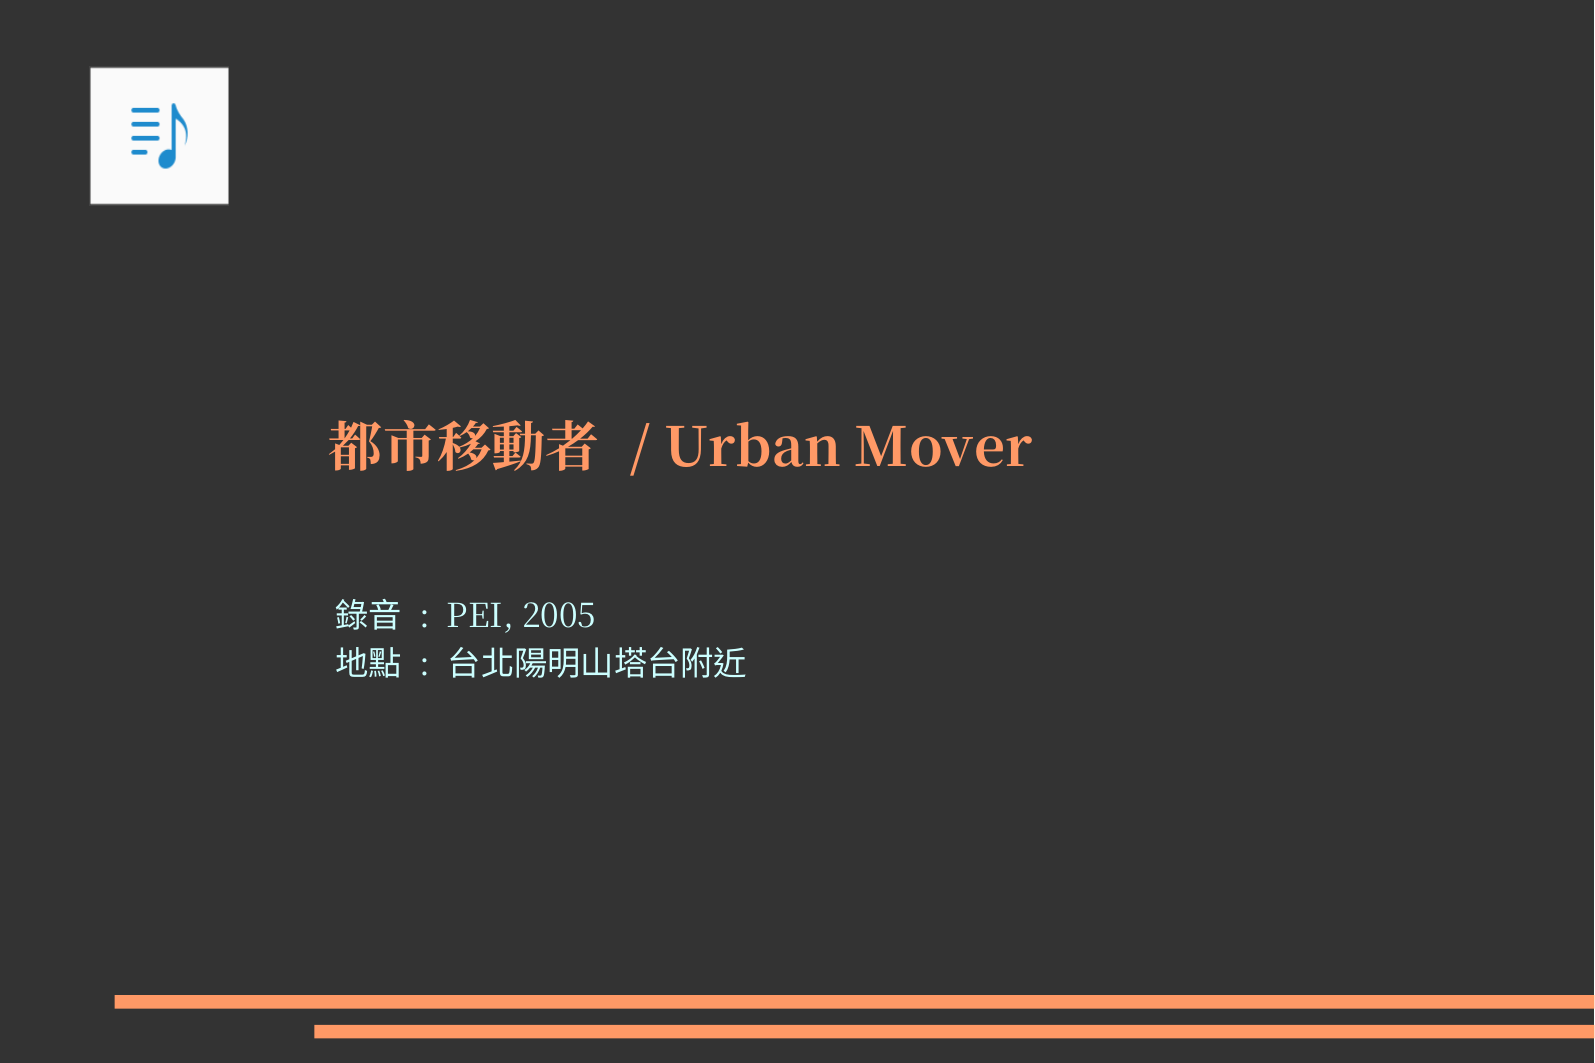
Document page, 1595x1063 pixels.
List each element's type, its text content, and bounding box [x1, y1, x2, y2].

text_box [88, 65, 230, 207]
title 都市移動者 / Urban Mover [124, 354, 1238, 532]
list 錄音 : PEI, 2005 地點 : 台北陽明山塔台附近 [317, 589, 1063, 756]
